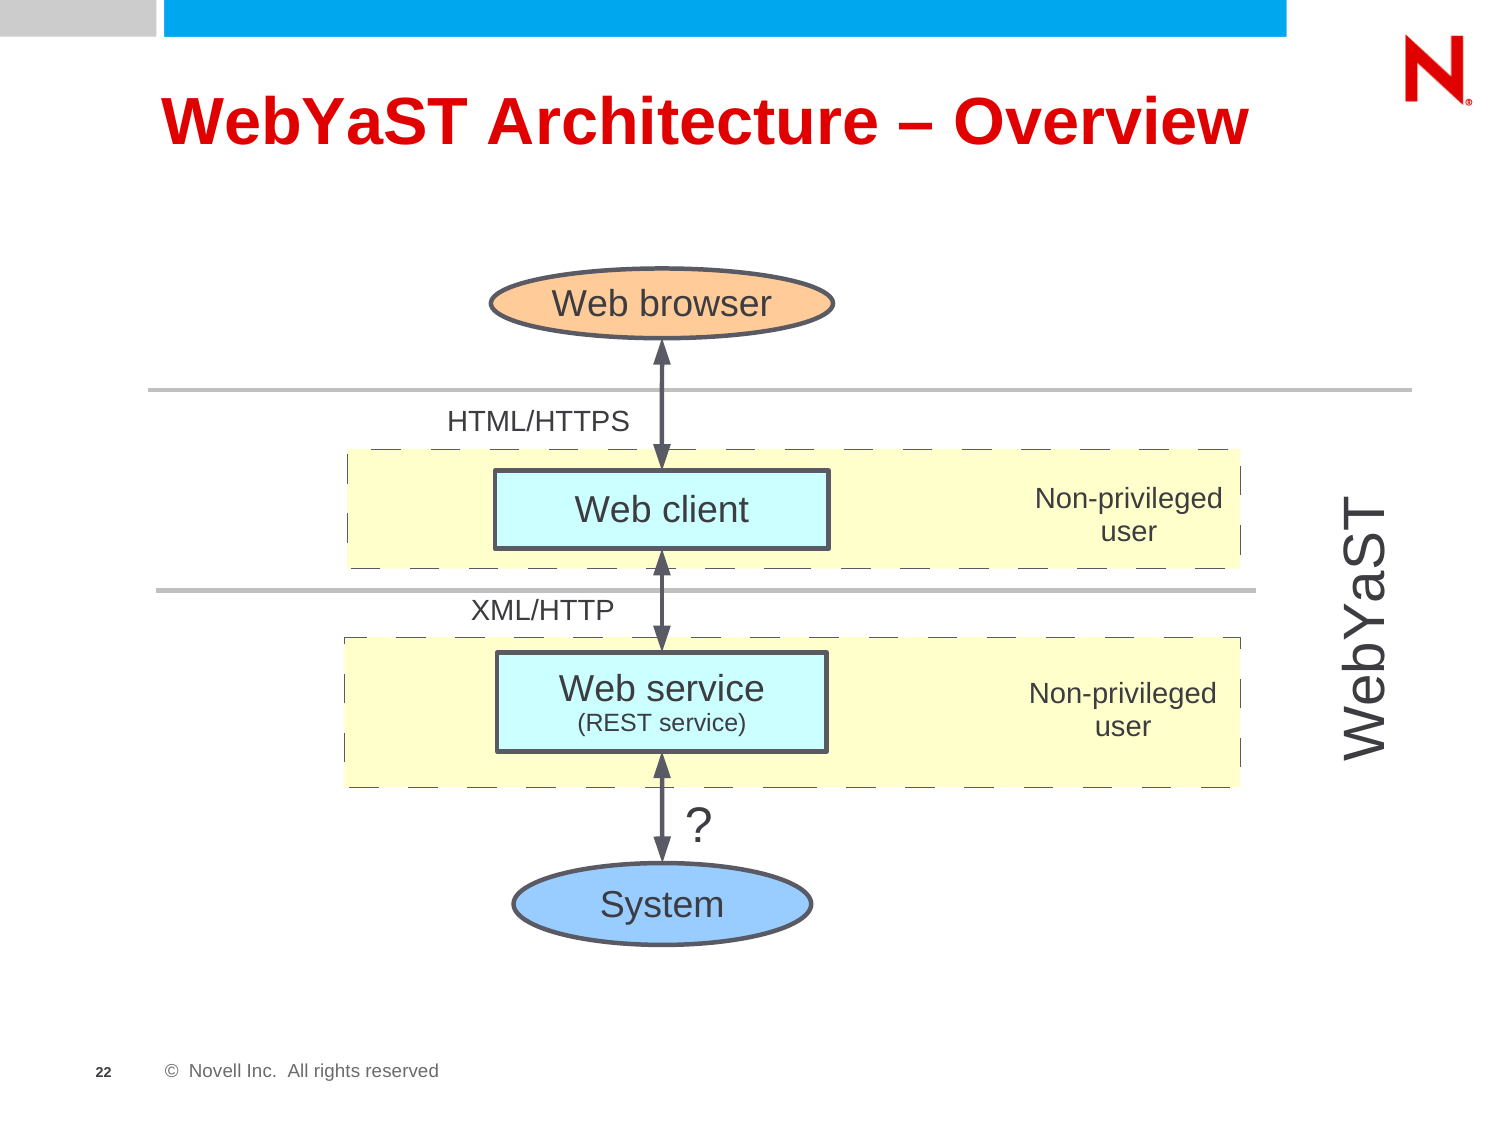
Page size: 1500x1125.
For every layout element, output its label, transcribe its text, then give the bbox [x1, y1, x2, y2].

picture [1403, 32, 1473, 107]
text_box [347, 448, 661, 569]
text_box XML/HTTP [470, 594, 640, 643]
text_box [663, 637, 1241, 787]
text_box Web client [495, 470, 829, 549]
text_box [663, 448, 1241, 569]
title WebYaST Architecture – Overview [161, 41, 1383, 205]
text_box [344, 637, 661, 787]
text_box System [513, 863, 812, 945]
text_box WebYaST [1331, 496, 1398, 762]
text_box Non-privileged user [1028, 677, 1218, 743]
text_box HTML/HTTPS [447, 404, 669, 454]
text_box Web service (REST service) [497, 652, 827, 752]
text_box Web browser [490, 268, 834, 339]
text_box ? [685, 797, 713, 854]
text_box Non-privileged user [1034, 482, 1224, 548]
